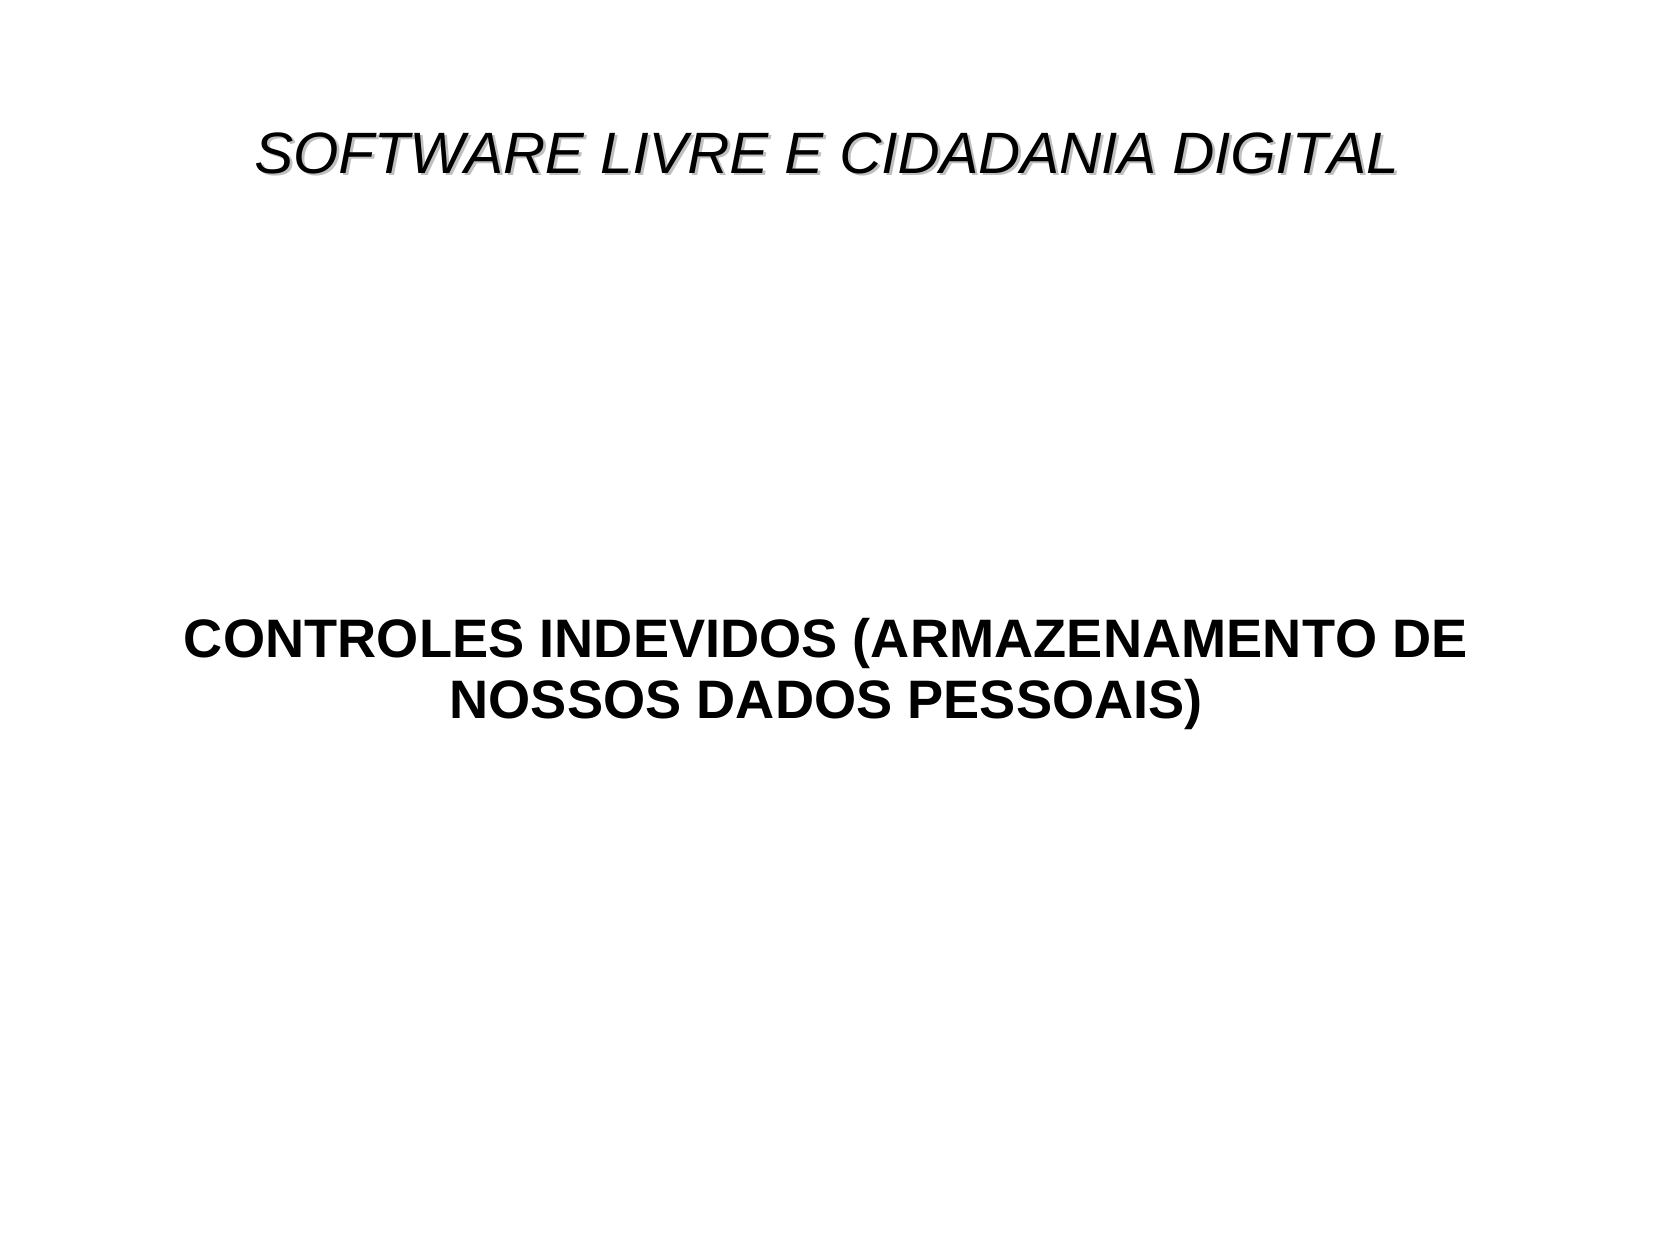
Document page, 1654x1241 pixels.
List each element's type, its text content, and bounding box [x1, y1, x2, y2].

title SOFTWARE LIVRE E CIDADANIA DIGITAL [82, 49, 1571, 257]
subtitle CONTROLES INDEVIDOS (ARMAZENAMENTO DE NOSSOS DADOS PESSOAIS) [82, 297, 1571, 1102]
